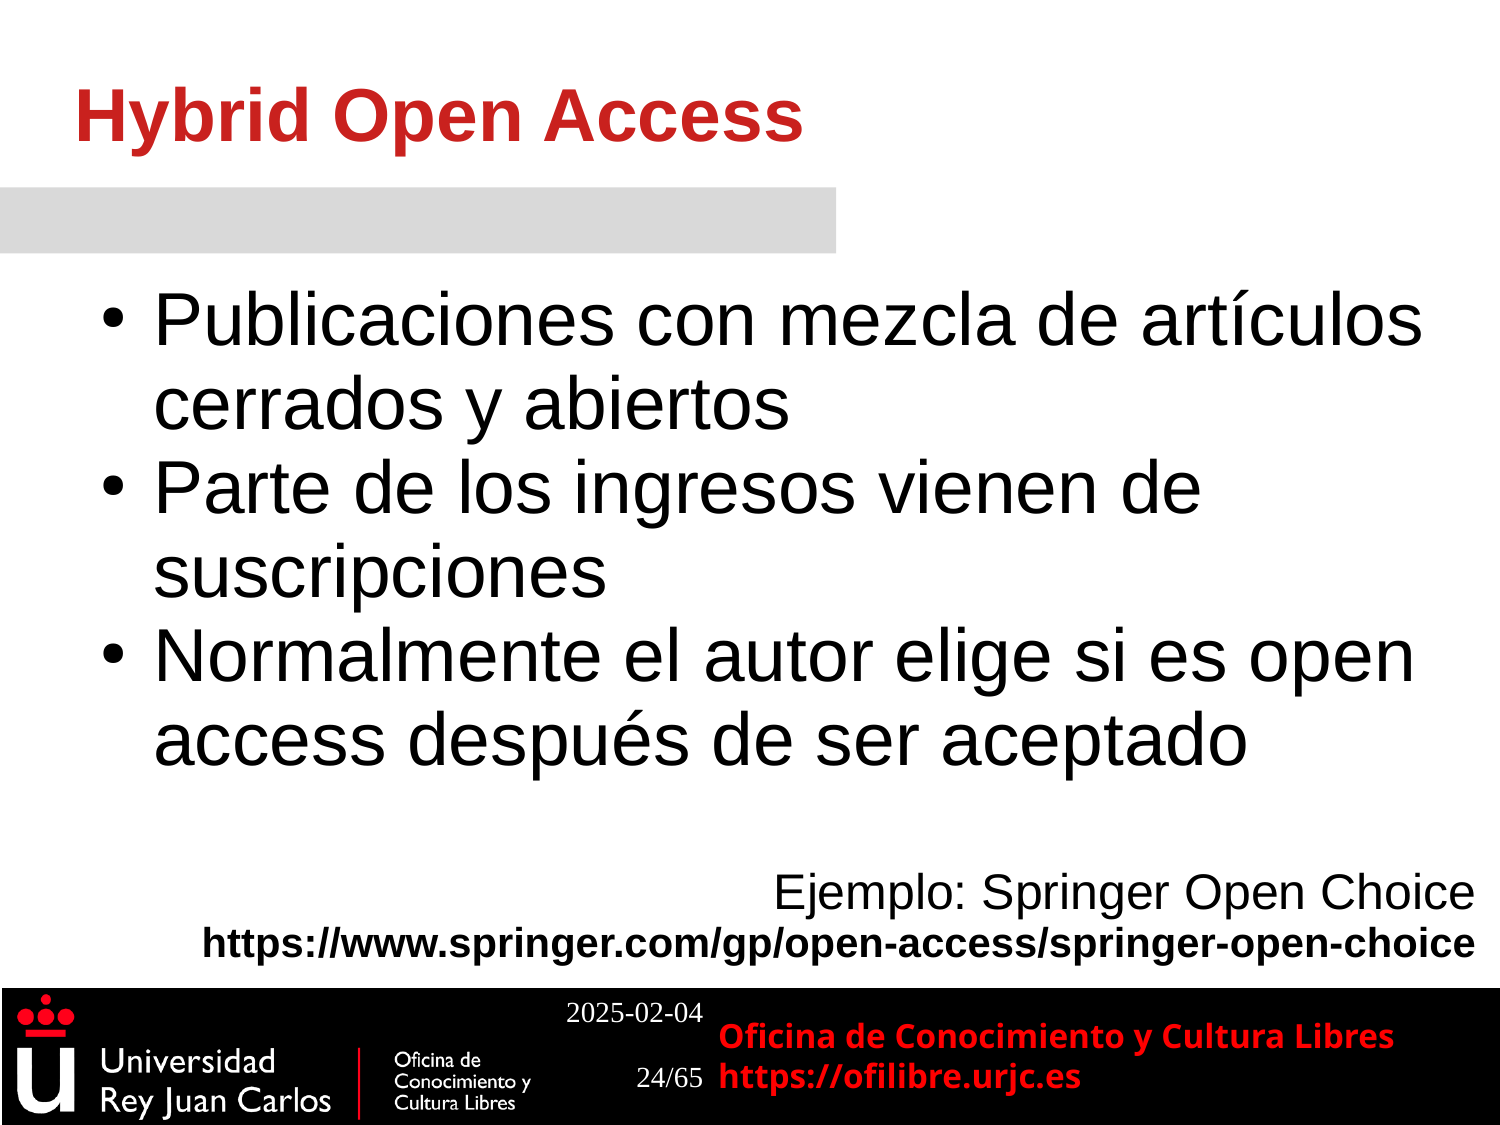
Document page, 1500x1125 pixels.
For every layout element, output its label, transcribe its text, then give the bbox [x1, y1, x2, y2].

text_box Ejemplo: Springer Open Choice https://www.springer.com/gp/open-access/springer-open-choice [155, 857, 1491, 1021]
text_box Publicaciones con mezcla de artículos cerrados y abiertos Parte de los ingresos vienen de suscripciones Normalmente el autor elige si es open access después de ser aceptado [67, 270, 1486, 873]
picture [17, 994, 531, 1120]
text_box Hybrid Open Access [60, 66, 991, 249]
title [75, 7, 1425, 196]
